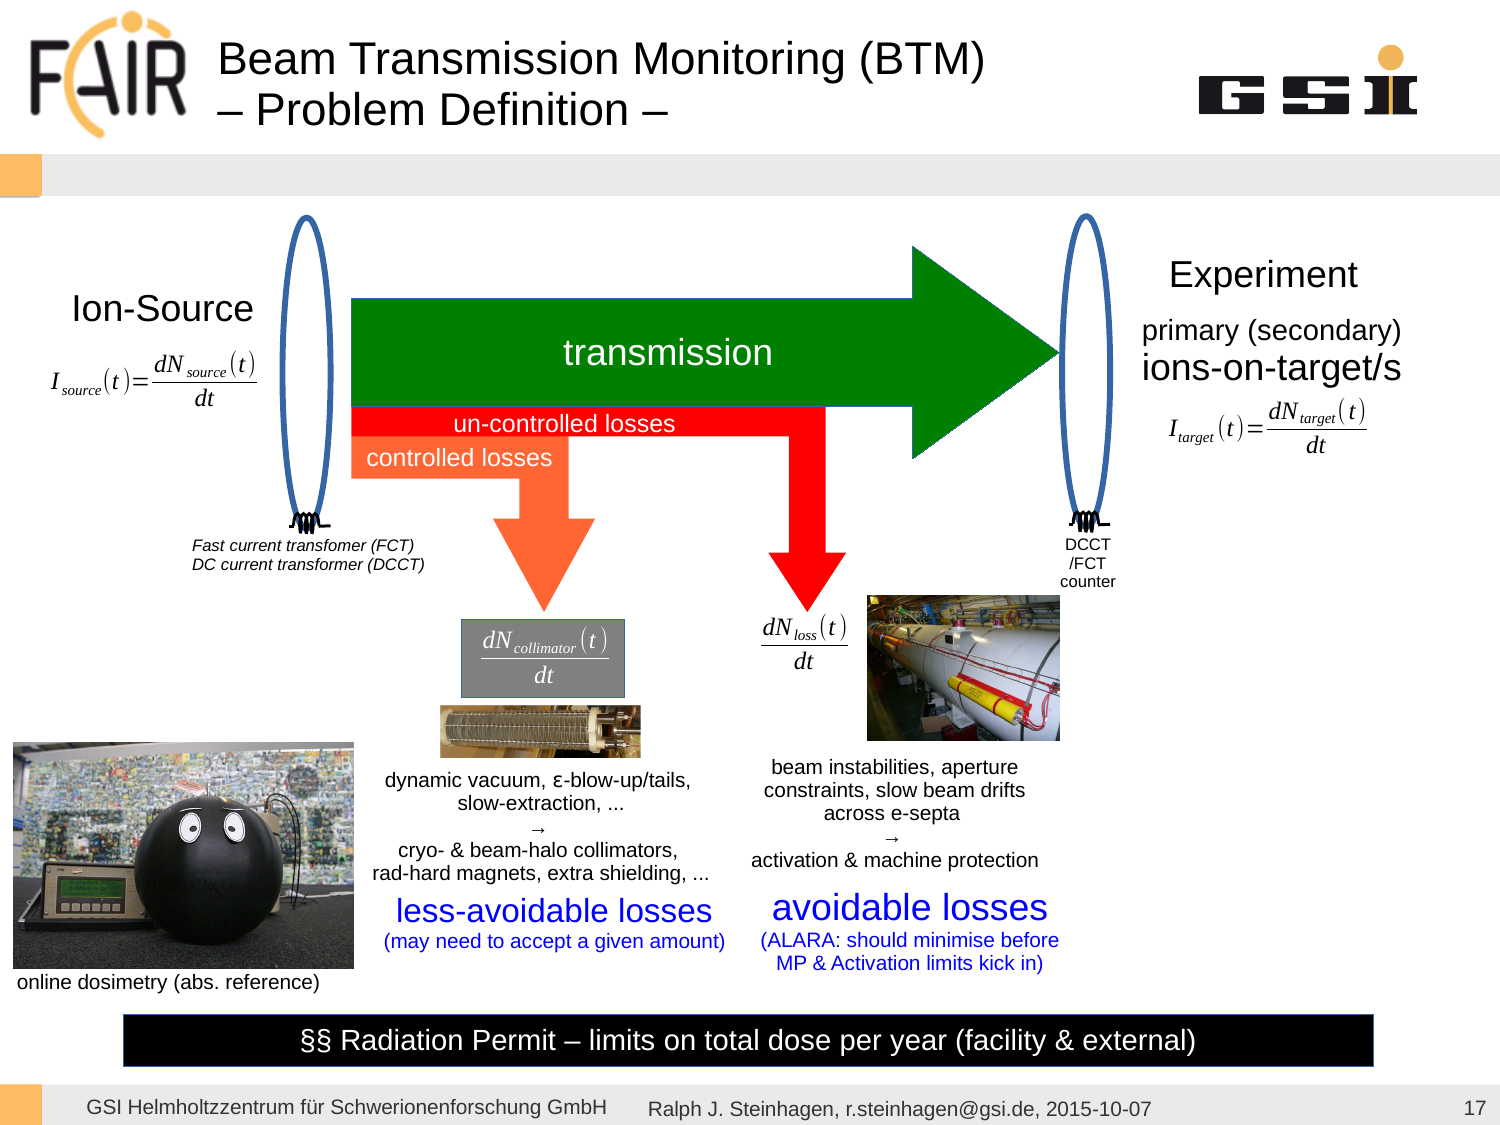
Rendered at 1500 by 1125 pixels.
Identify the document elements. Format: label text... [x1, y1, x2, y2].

text_box transmission [351, 246, 1059, 459]
chart [1160, 395, 1374, 460]
text_box Experiment [1154, 246, 1373, 303]
text_box [492, 480, 596, 613]
picture [440, 705, 641, 758]
text_box online dosimetry (abs. reference) [2, 963, 336, 1002]
text_box avoidable losses (ALARA: should minimise before MP & Activation limits kick in) [739, 879, 1081, 983]
picture [13, 742, 354, 969]
text_box un-controlled losses [438, 407, 745, 445]
picture [1197, 42, 1419, 117]
text_box dynamic vacuum, ε-blow-up/tails, slow-extraction, ... → cryo- & beam-halo collimators, rad-hard magnets, extra shielding, ... [357, 760, 739, 924]
picture [867, 595, 1060, 741]
text_box primary (secondary) ions-on-target/s [1127, 306, 1417, 397]
text_box controlled losses [351, 437, 571, 480]
chart [753, 612, 855, 676]
text_box less-avoidable losses (may need to accept a given amount) [362, 885, 747, 961]
text_box [745, 407, 847, 612]
text_box [351, 407, 438, 437]
text_box §§ Radiation Permit – limits on total dose per year (facility & external) [123, 1014, 1374, 1067]
picture [30, 9, 187, 141]
title Beam Transmission Monitoring (BTM) – Problem Definition – [217, 20, 1109, 147]
text_box DCCT /FCT counter [1045, 527, 1131, 599]
text_box Fast current transfomer (FCT) DC current transformer (DCCT) [177, 529, 440, 582]
chart [473, 625, 616, 689]
text_box [461, 619, 625, 698]
text_box beam instabilities, aperture constraints, slow beam drifts across e-septa → activation & machine protection [736, 747, 1076, 881]
chart [43, 348, 264, 413]
text_box Ion-Source [56, 279, 270, 337]
